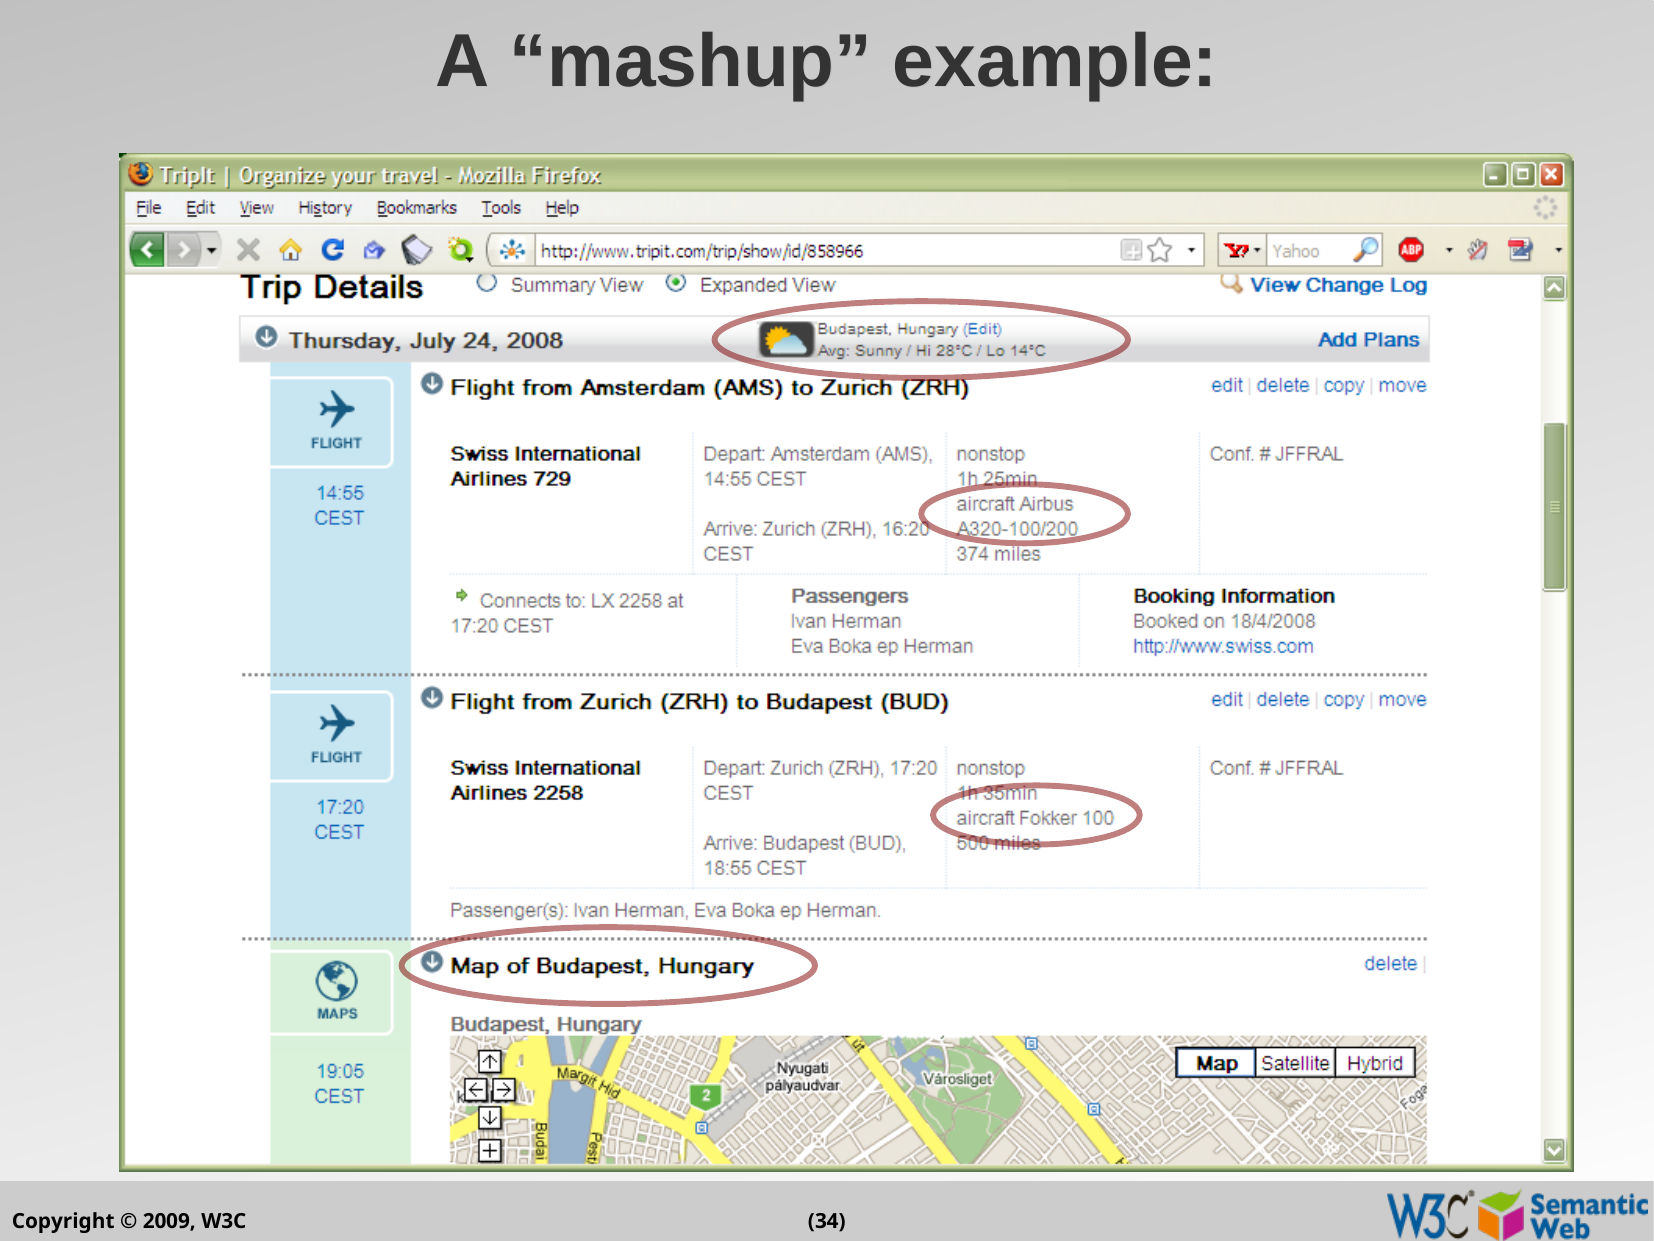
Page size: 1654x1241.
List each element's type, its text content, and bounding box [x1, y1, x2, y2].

picture [119, 153, 1574, 1172]
picture [1387, 1187, 1648, 1241]
title A “mashup” example: [0, 0, 1654, 119]
